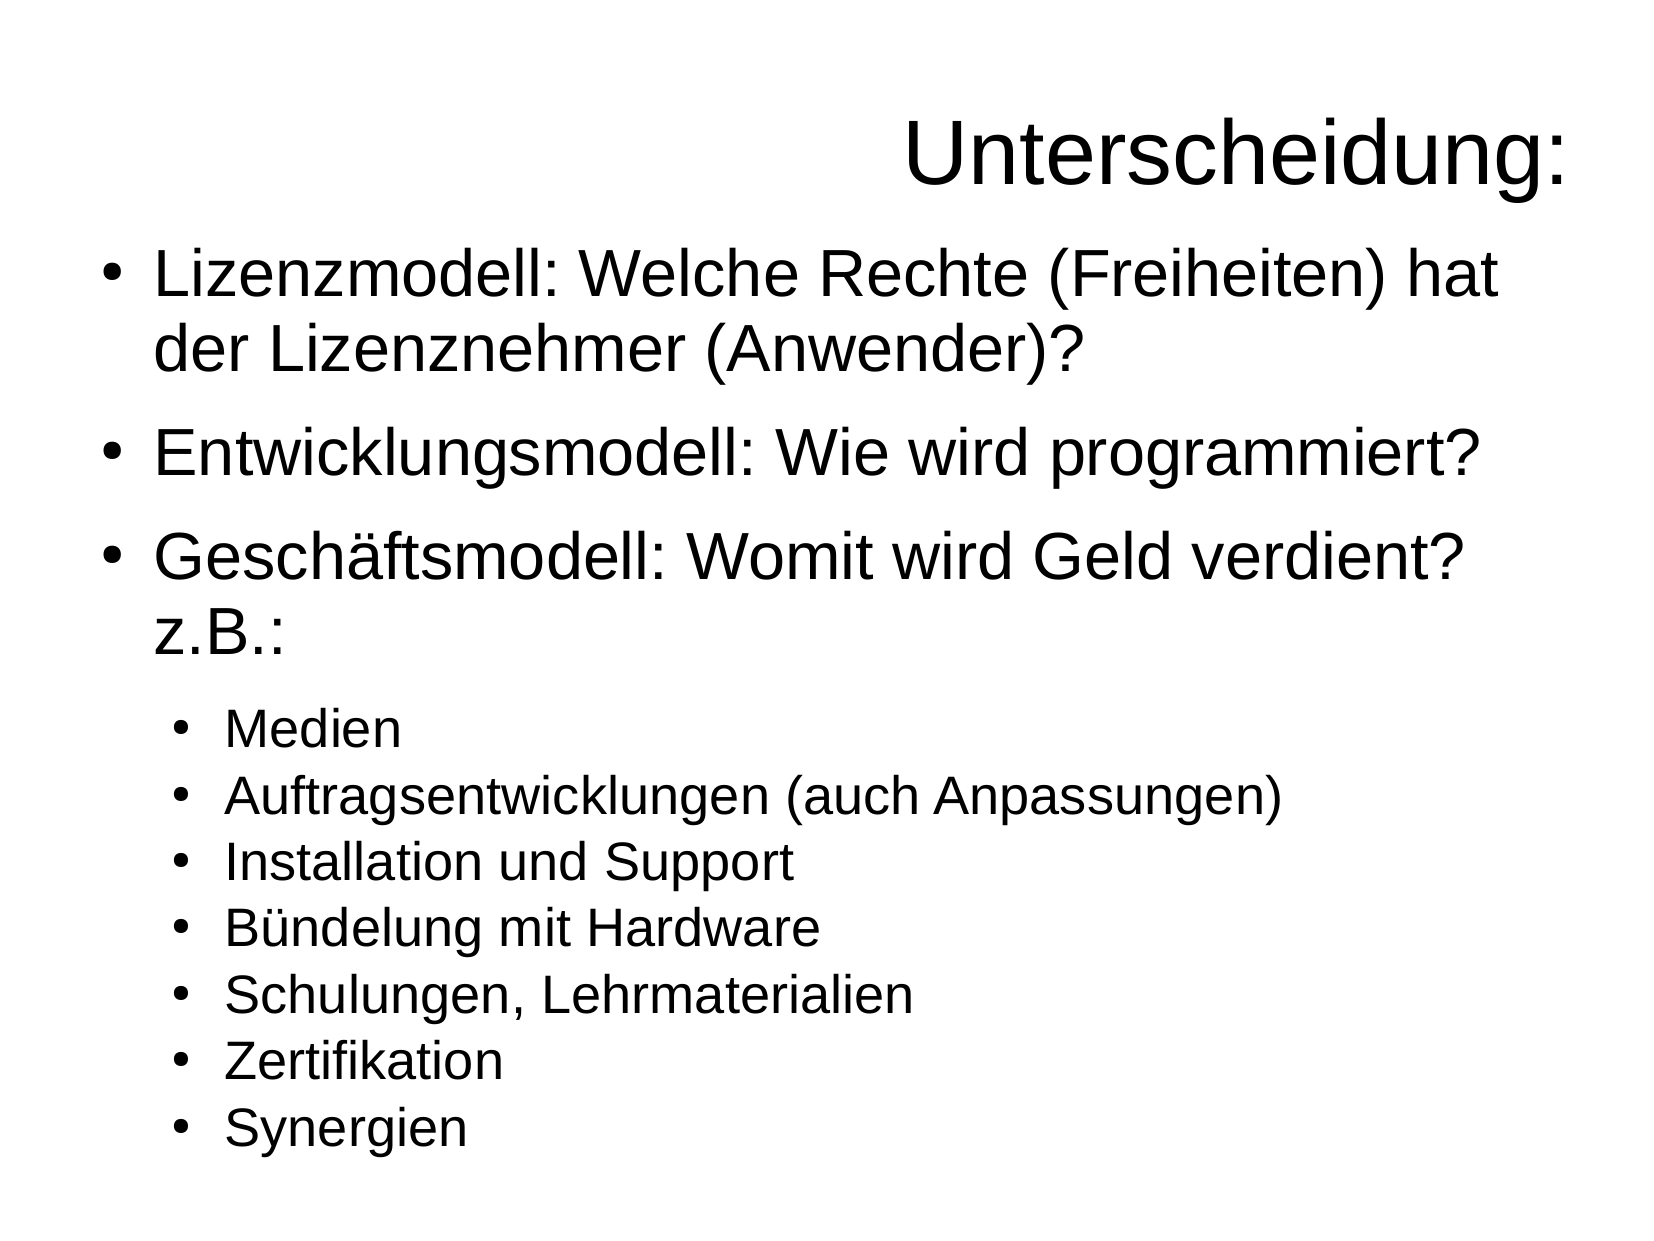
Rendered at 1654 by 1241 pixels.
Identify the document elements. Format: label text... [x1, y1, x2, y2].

list Lizenzmodell: Welche Rechte (Freiheiten) hat der Lizenznehmer (Anwender)? Entwicklungsmodell: Wie wird programmiert? Geschäftsmodell: Womit wird Geld verdient? z.B.: Medien Auftragsentwicklungen (auch Anpassungen) Installation und Support Bündelung mit Hardware Schulungen, Lehrmaterialien Zertifikation Synergien [82, 236, 1571, 1234]
title Unterscheidung: [82, 49, 1571, 236]
